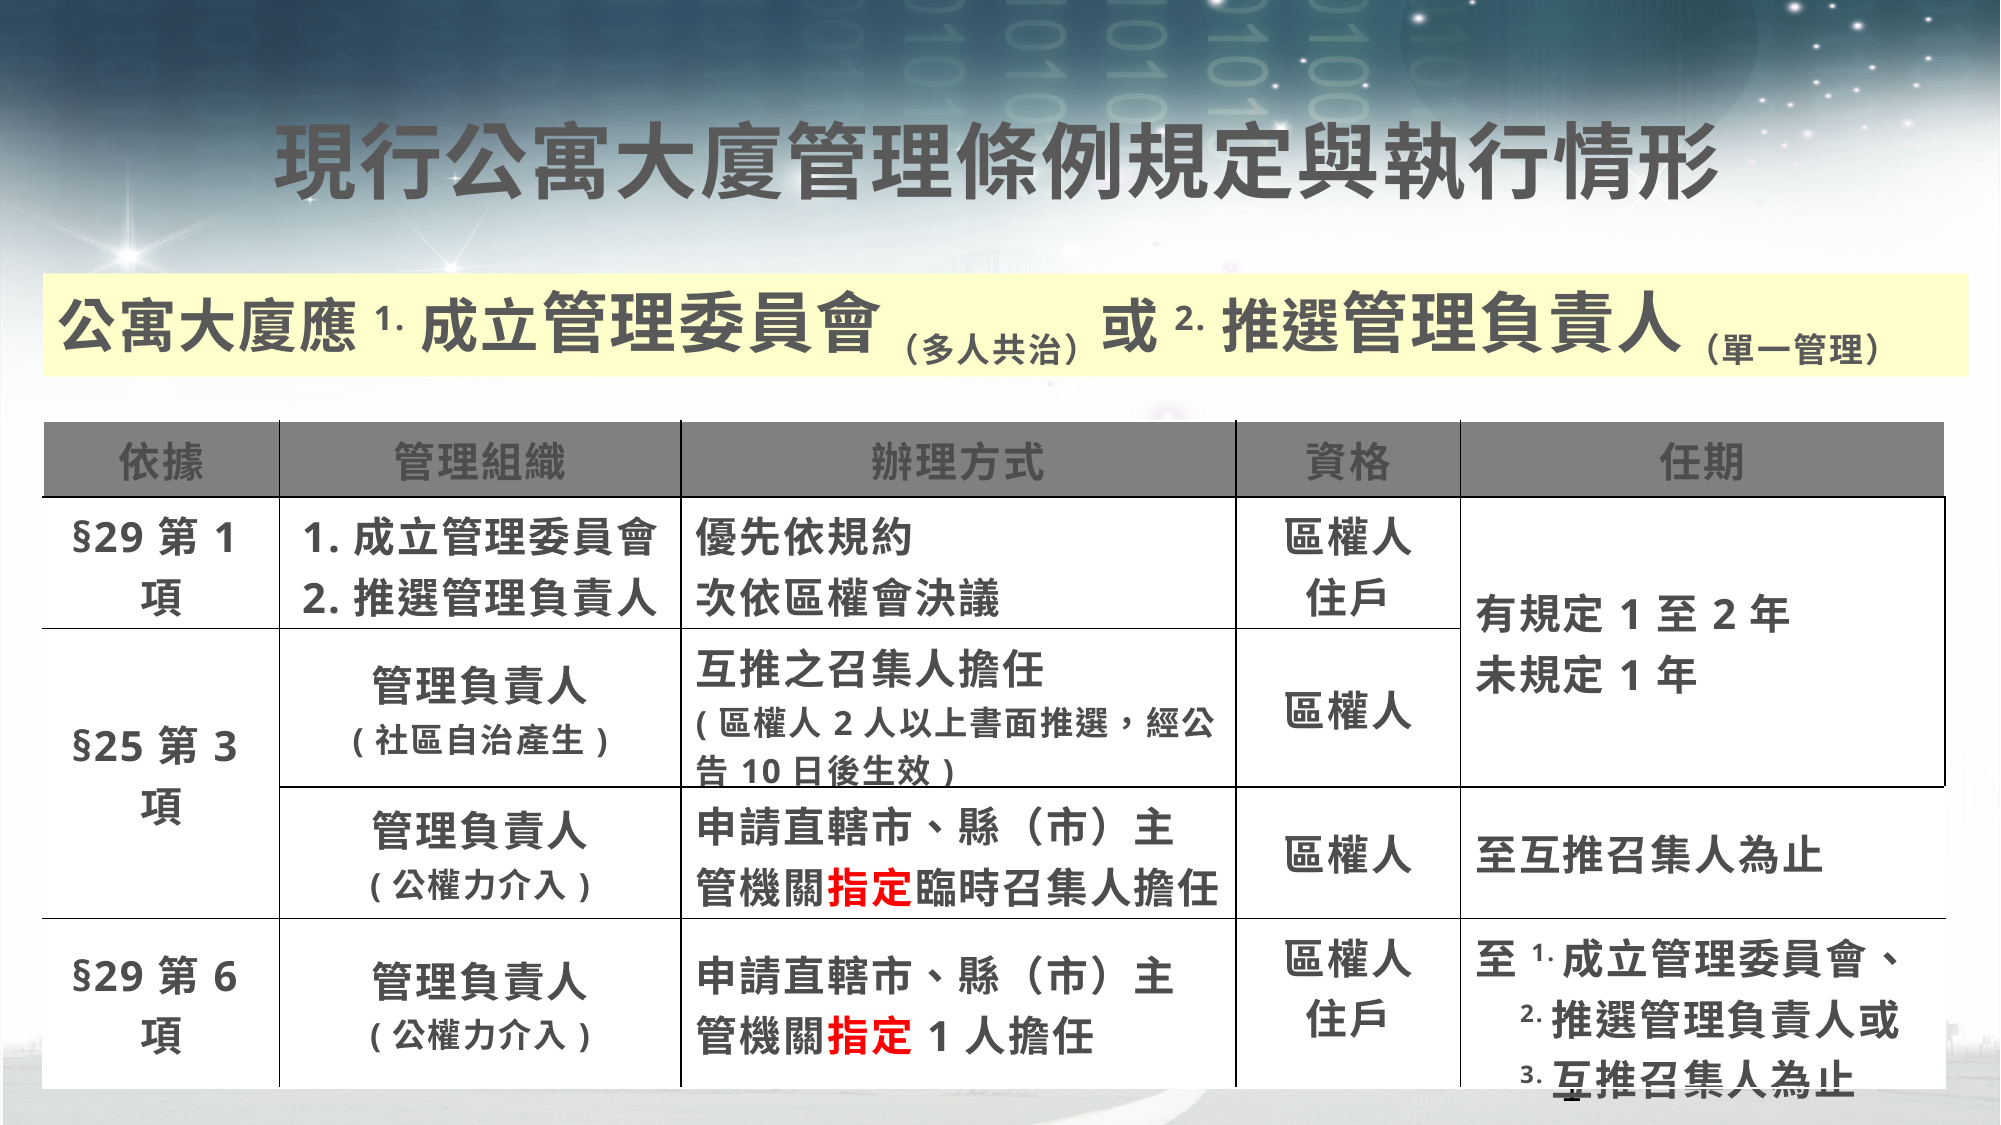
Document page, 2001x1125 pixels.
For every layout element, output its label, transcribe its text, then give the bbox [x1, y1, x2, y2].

table_header 資格 [1237, 422, 1460, 496]
table_header 任期 [1461, 422, 1944, 496]
table_header 依據 [44, 422, 279, 496]
table_cell 區權人 [1237, 788, 1460, 918]
table_cell §29第1項 [44, 498, 279, 628]
picture [0, 0, 2000, 1125]
table_cell 區權人 住戶 [1237, 919, 1460, 1087]
table_cell 至1.成立管理委員會、 2.推選管理負責人或 3.互推召集人為止 [1461, 919, 1944, 1087]
table_header 辦理方式 [682, 422, 1235, 496]
table_cell 1.成立管理委員會 2.推選管理負責人 [280, 498, 680, 628]
table_cell 互推之召集人擔任 (區權人2人以上書面推選，經公告10日後生效) [682, 629, 1235, 786]
table_cell 管理負責人 (公權力介入) [280, 788, 680, 918]
table_cell §29第6項 [44, 919, 279, 1087]
text_box 公寓大廈應1.成立管理委員會（多人共治）或2.推選管理負責人（單一管理） [43, 273, 1969, 377]
table_cell 優先依規約 次依區權會決議 [682, 498, 1235, 628]
table_cell 區權人 住戶 [1237, 498, 1460, 628]
text_box 現行公寓大廈管理條例規定與執行情形 [0, 101, 1997, 217]
table_cell 管理負責人 (公權力介入) [280, 919, 680, 1087]
table_cell 有規定1至2年 未規定1年 [1461, 498, 1944, 786]
table_cell 申請直轄市、縣（市）主管機關指定1人擔任 [682, 919, 1235, 1087]
table_header 管理組織 [280, 422, 680, 496]
table_cell §25第3項 [44, 629, 279, 918]
text_box <編號> [1546, 1056, 1997, 1117]
table_cell 申請直轄市、縣（市）主管機關指定臨時召集人擔任 [682, 788, 1235, 918]
table_cell 管理負責人 (社區自治產生) [280, 629, 680, 786]
table_cell 區權人 [1237, 629, 1460, 786]
table_cell 至互推召集人為止 [1461, 788, 1944, 918]
